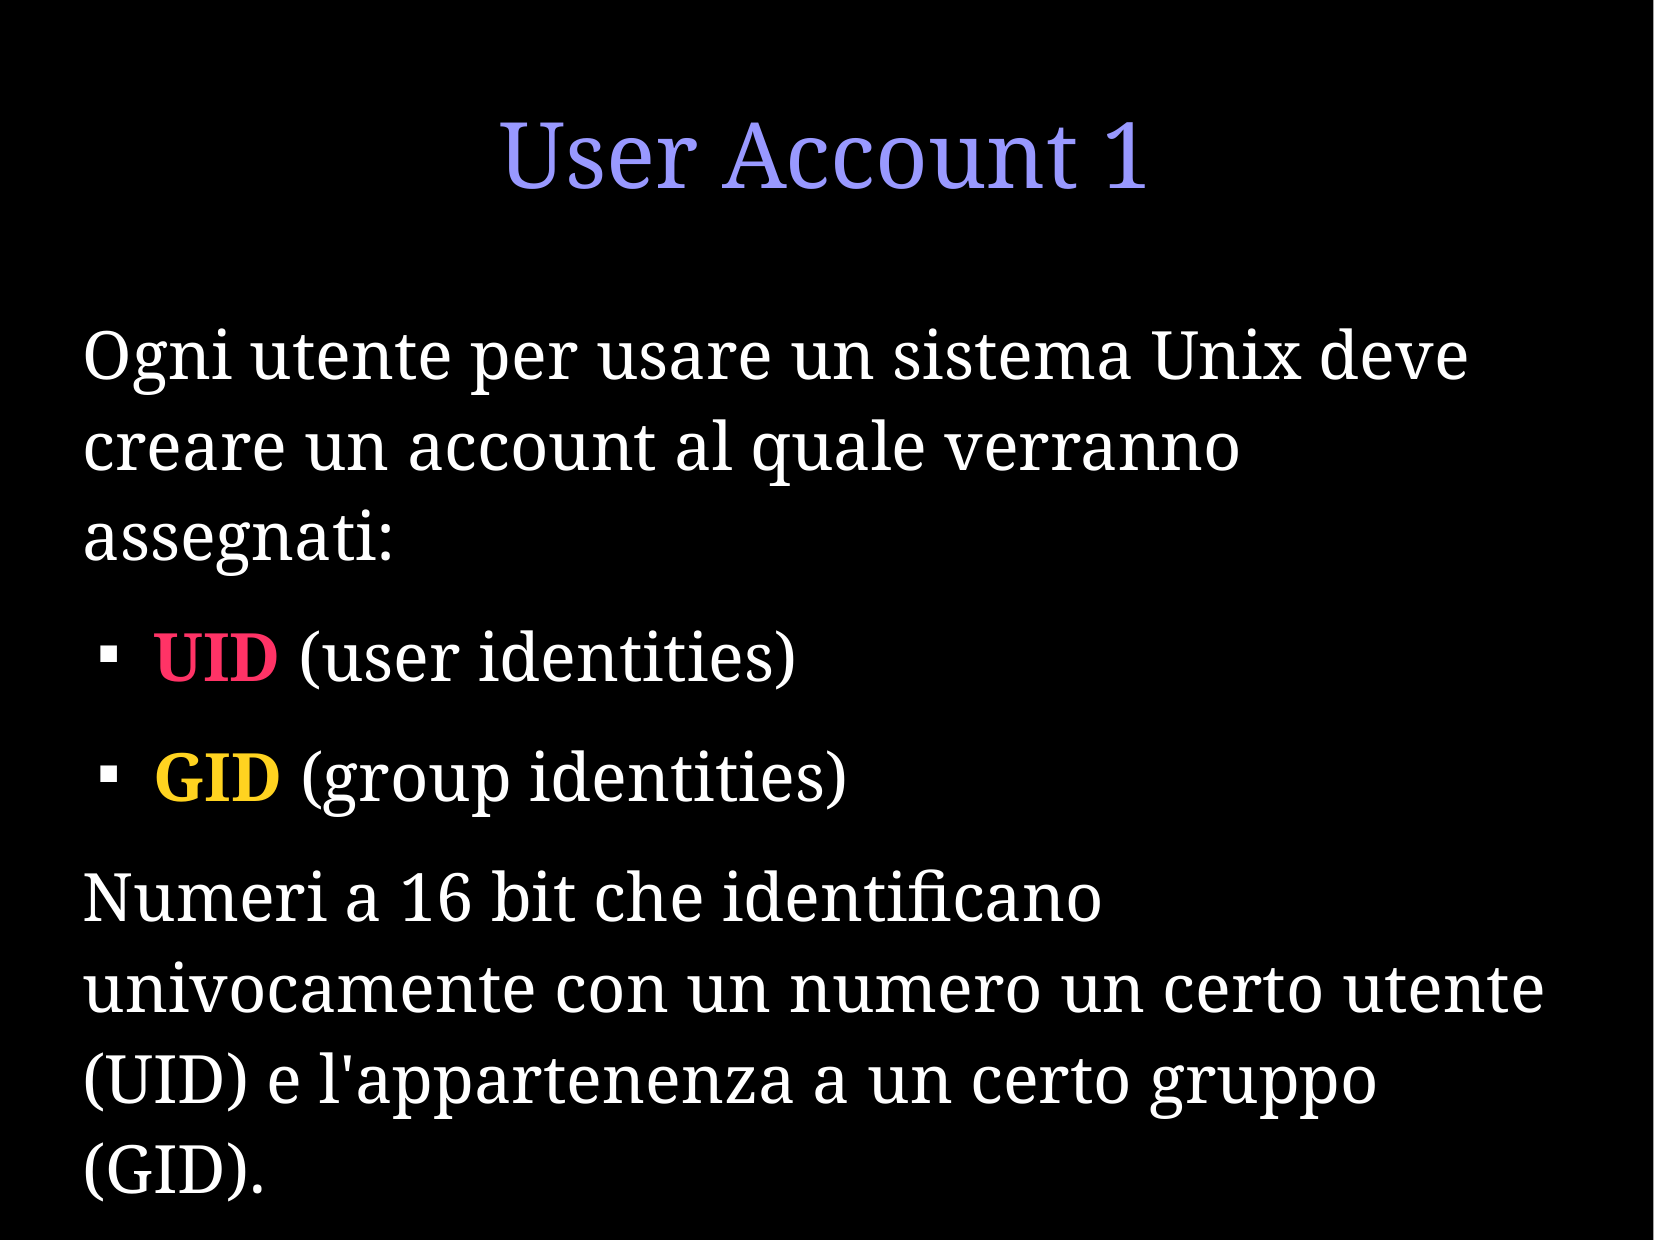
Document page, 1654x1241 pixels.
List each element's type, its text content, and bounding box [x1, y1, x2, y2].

list Ogni utente per usare un sistema Unix deve creare un account al quale verranno assegnati: UID (user identities) GID (group identities) Numeri a 16 bit che identificano univocamente con un numero un certo utente (UID) e l'appartenenza a un certo gruppo (GID). Certi UID hanno significati particolari come quello di root che è sempre 0 (zero). [82, 307, 1571, 1127]
title User Account 1 [82, 49, 1571, 257]
